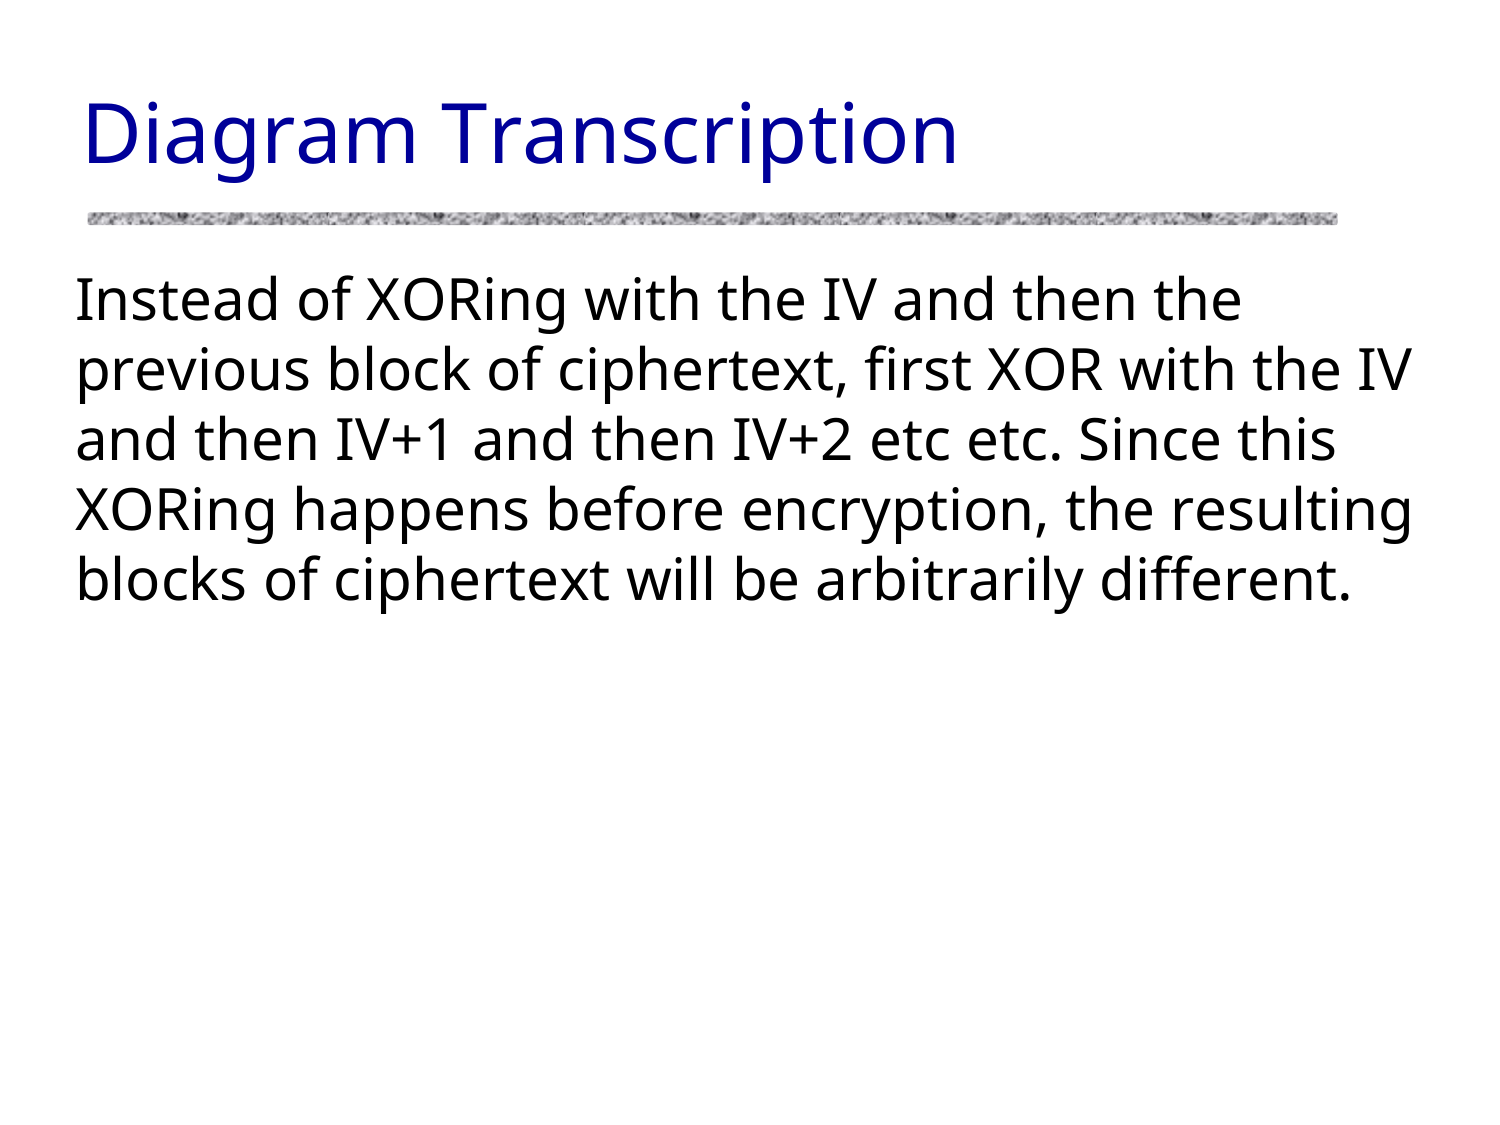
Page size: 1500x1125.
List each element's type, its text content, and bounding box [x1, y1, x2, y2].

subtitle Instead of XORing with the IV and then the previous block of ciphertext, first XOR with the IV and then IV+1 and then IV+2 etc etc. Since this XORing happens before encryption, the resulting blocks of ciphertext will be arbitrarily different. [74, 262, 1417, 994]
title Diagram Transcription [66, 37, 1342, 188]
picture [87, 212, 1338, 226]
